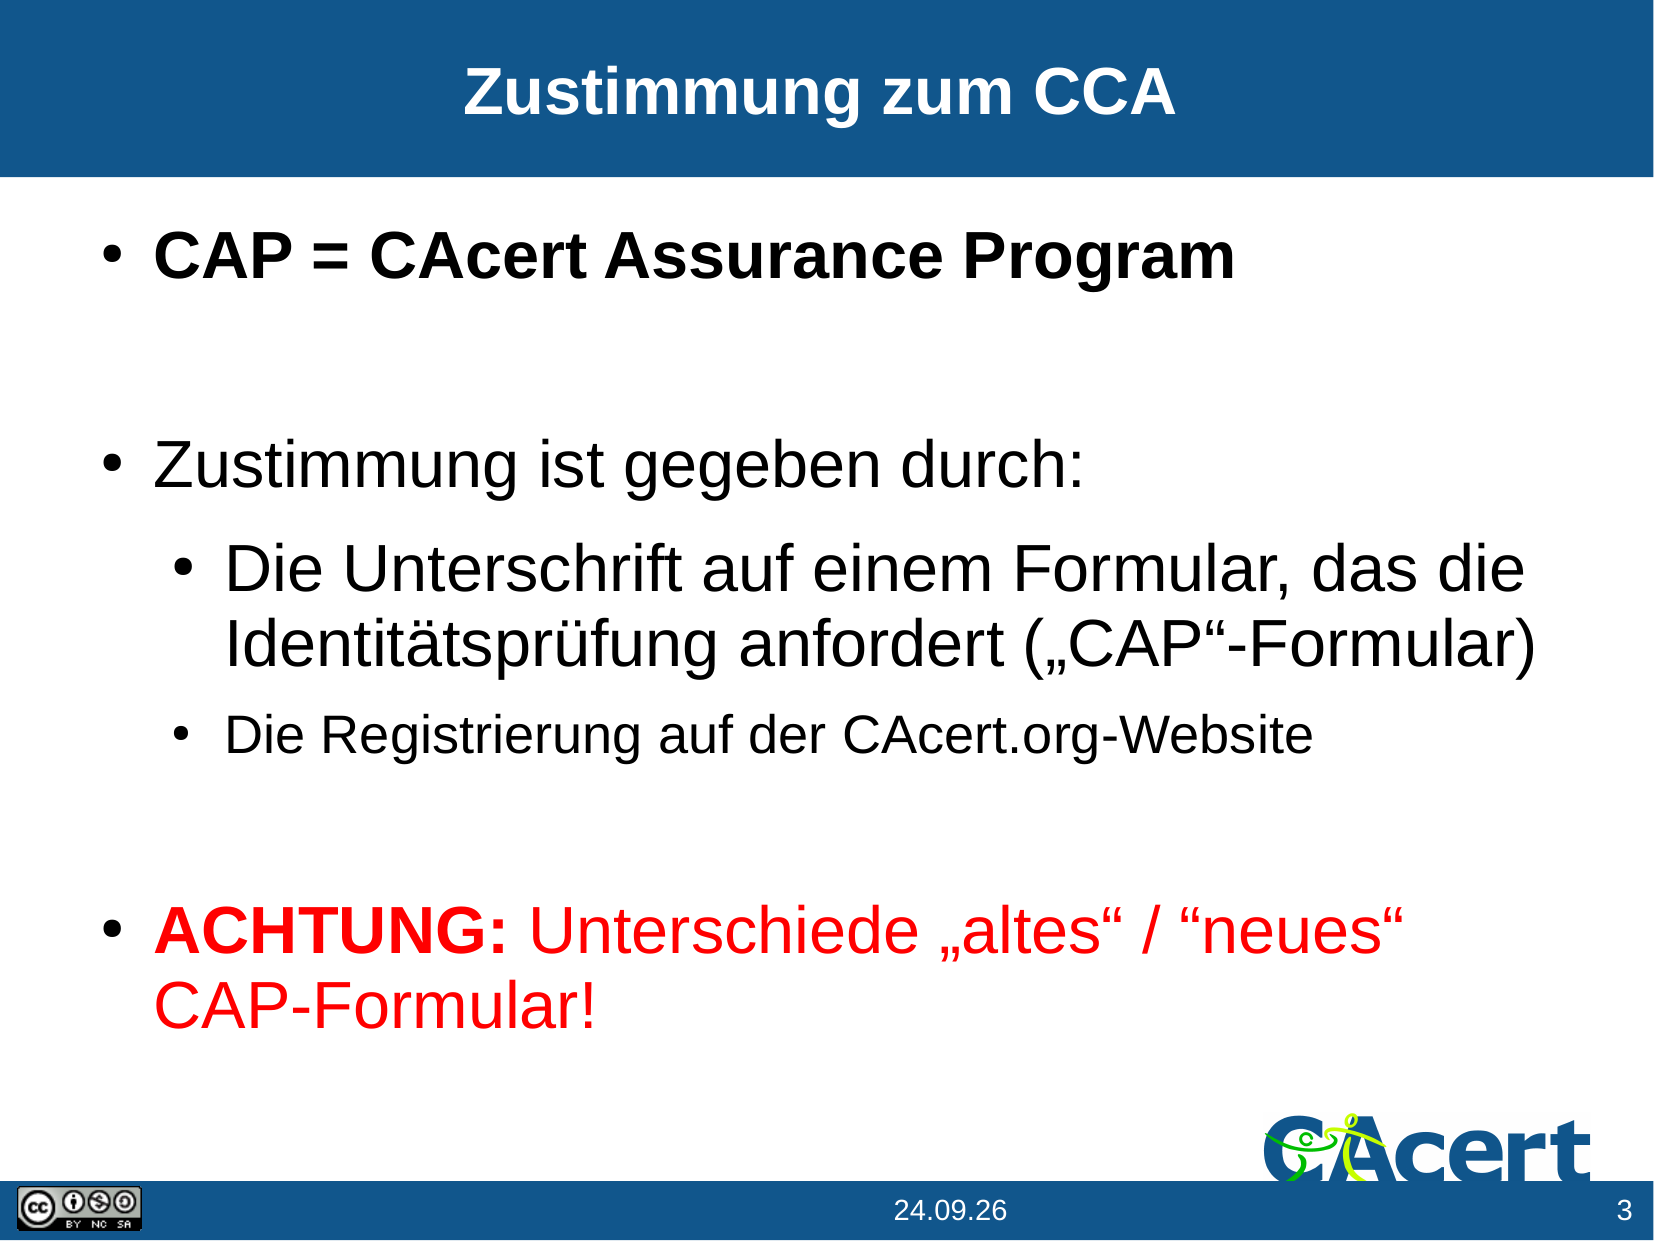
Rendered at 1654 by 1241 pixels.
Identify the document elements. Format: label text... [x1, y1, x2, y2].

picture [17, 1186, 142, 1231]
picture [1263, 1112, 1591, 1181]
title Zustimmung zum CCA [76, 17, 1565, 166]
list CAP = CAcert Assurance Program Zustimmung ist gegeben durch: Die Unterschrift auf einem Formular, das die Identitätsprüfung anfordert („CAP“-Formular) Die Registrierung auf der CAcert.org-Website ACHTUNG: Unterschiede „altes“ / “neues“ CAP-Formular! [82, 218, 1571, 1091]
